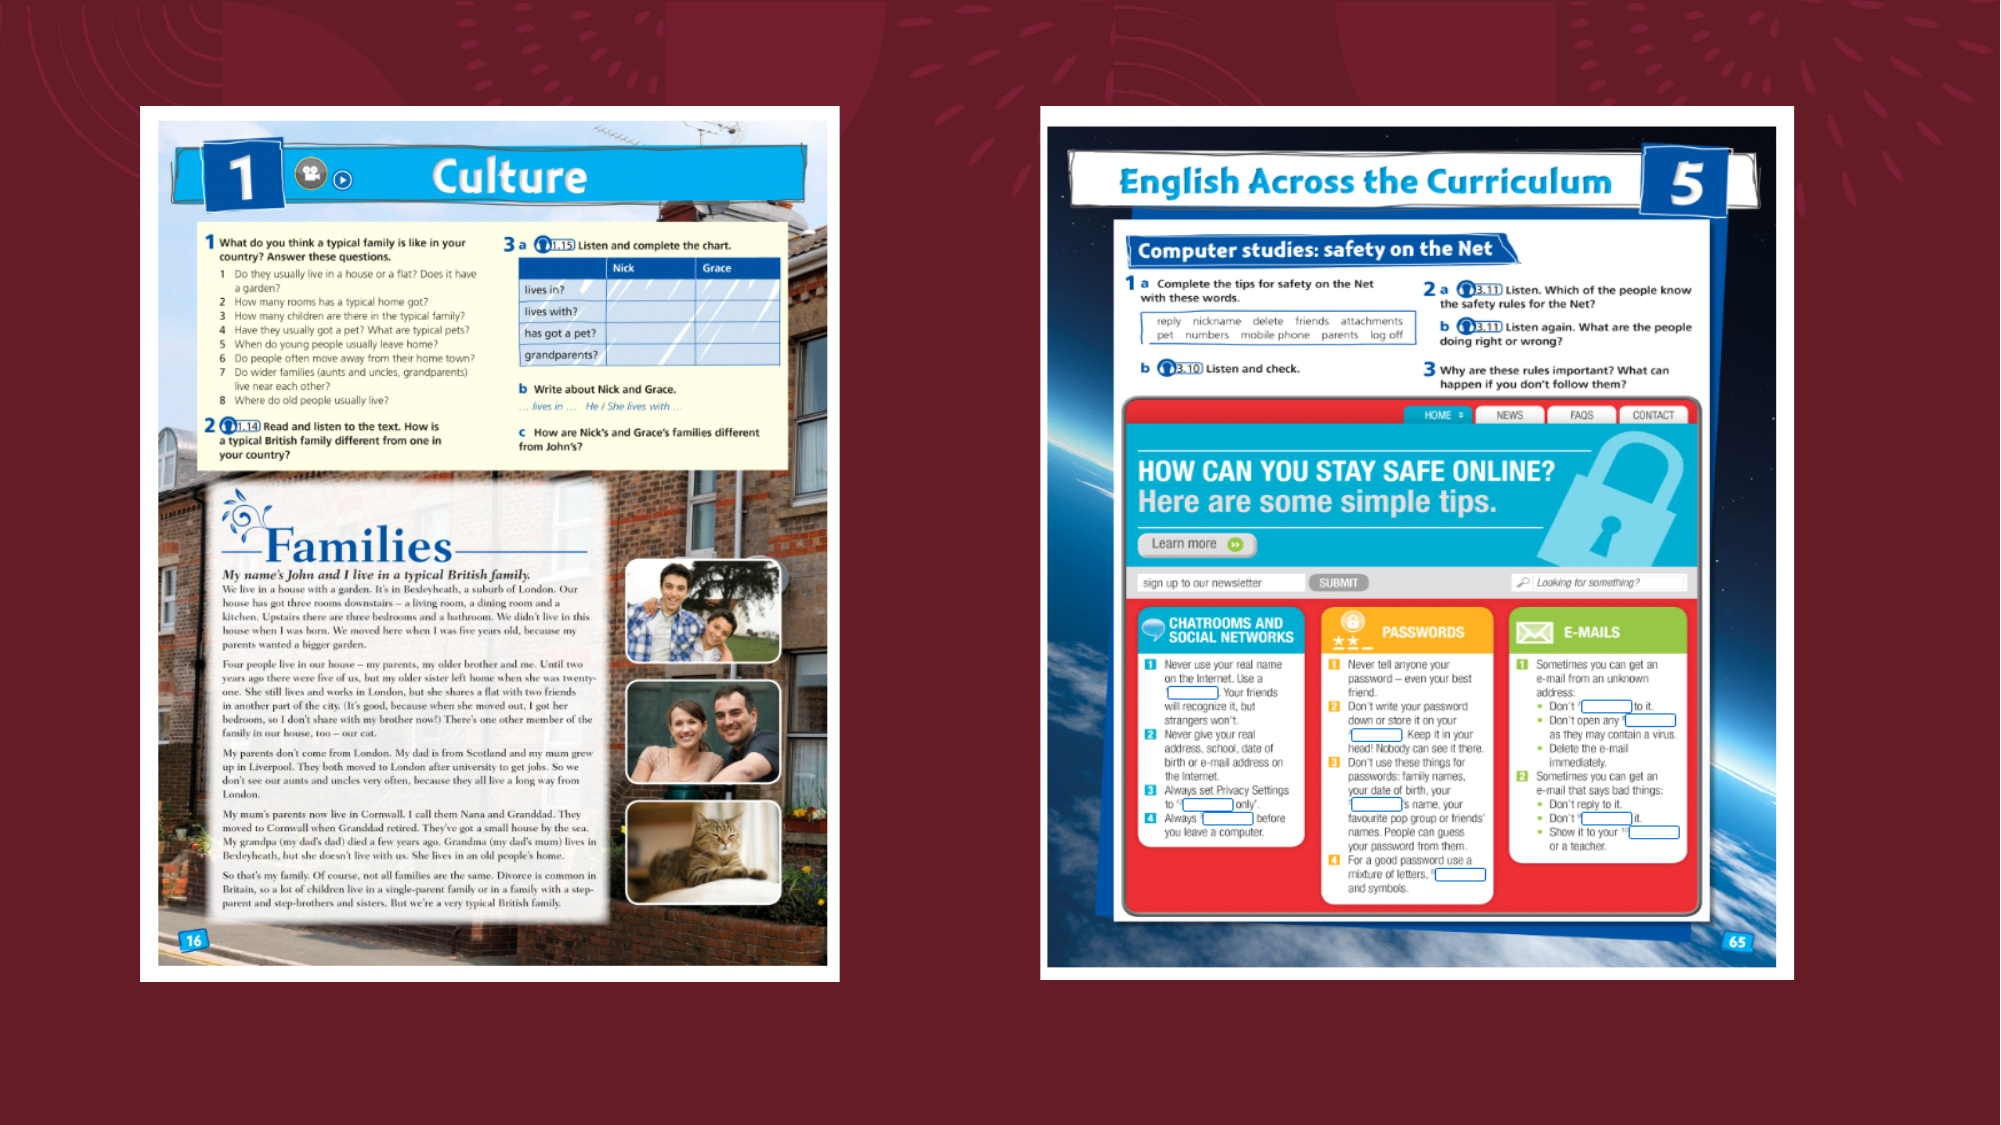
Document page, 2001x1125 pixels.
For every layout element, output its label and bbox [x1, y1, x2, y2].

chart [140, 106, 842, 996]
chart [1040, 106, 1797, 996]
